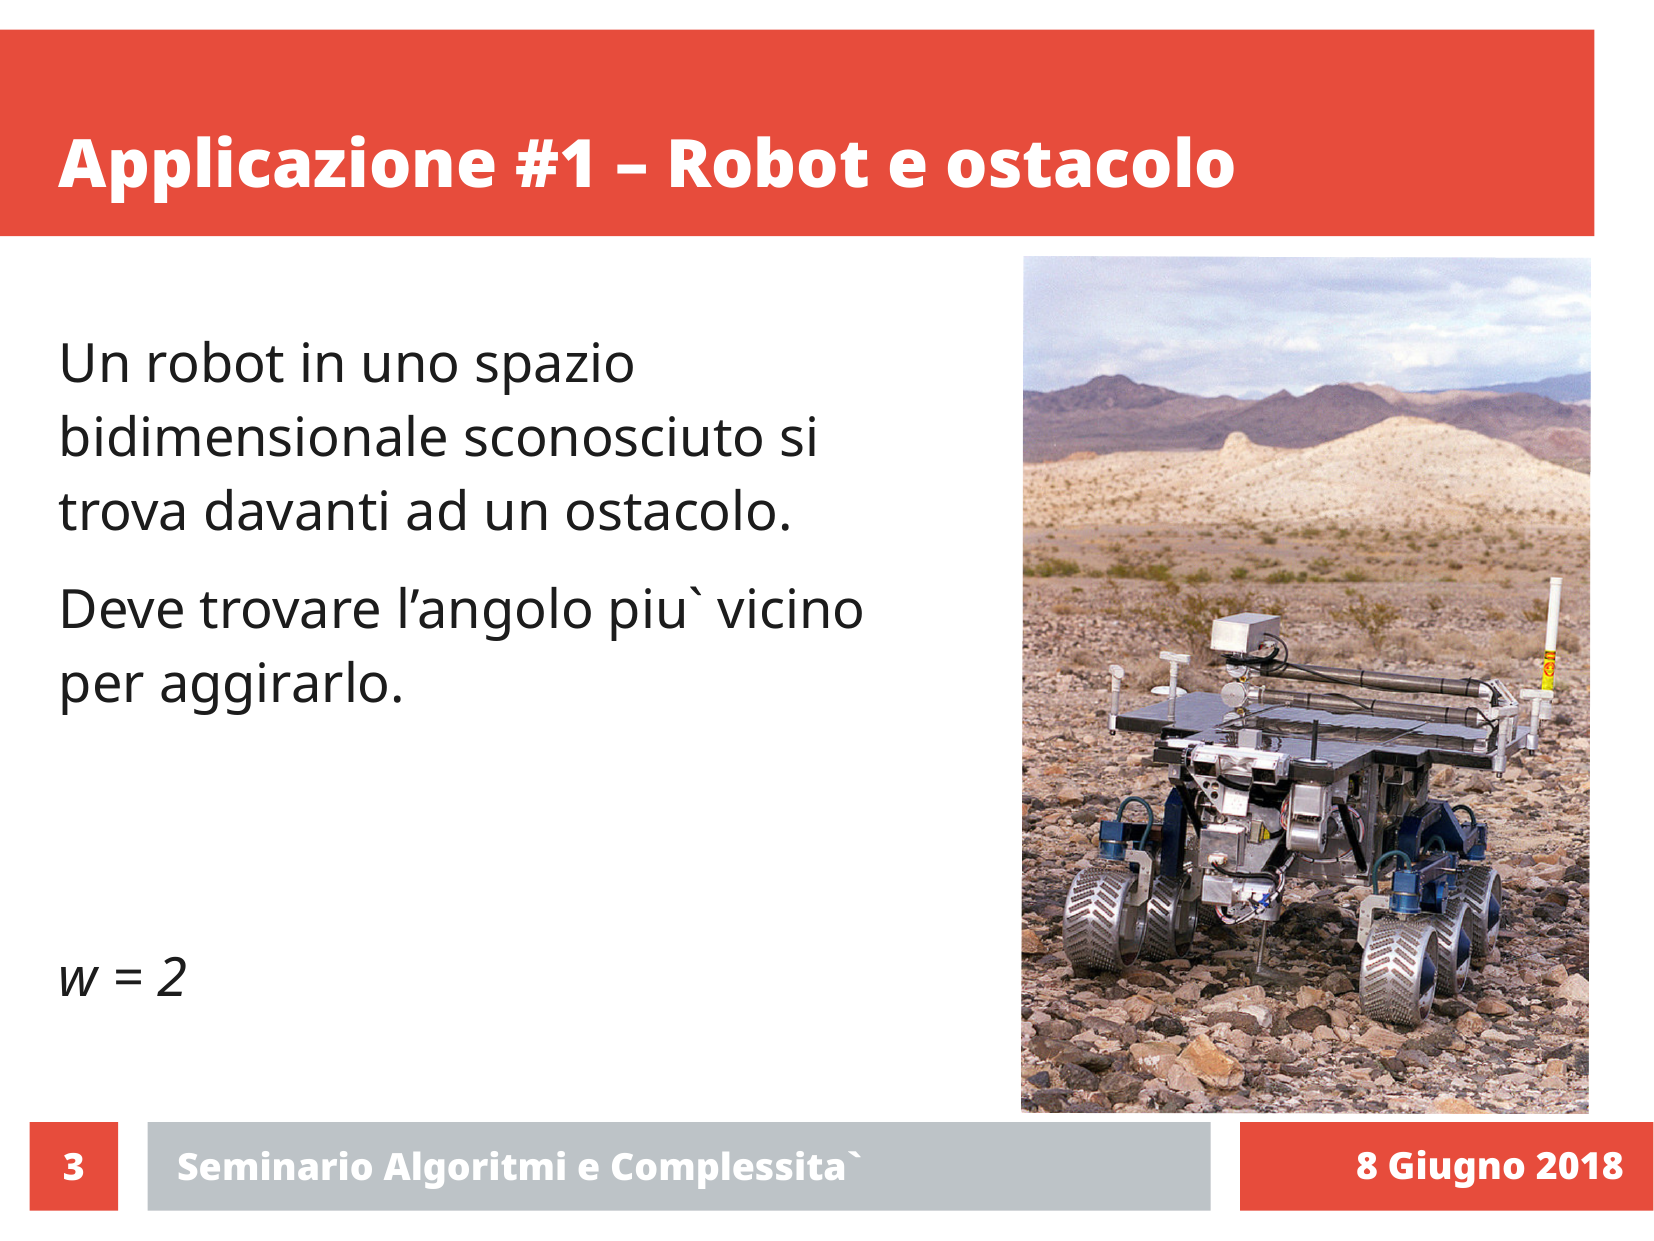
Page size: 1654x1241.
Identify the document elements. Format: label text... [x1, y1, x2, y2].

list Un robot in uno spazio bidimensionale sconosciuto si trova davanti ad un ostacolo. Deve trovare l’angolo piu` vicino per aggirarlo. w = 2 [59, 324, 961, 1093]
title Applicazione #1 – Robot e ostacolo [59, 59, 1595, 207]
picture [1020, 255, 1591, 1114]
